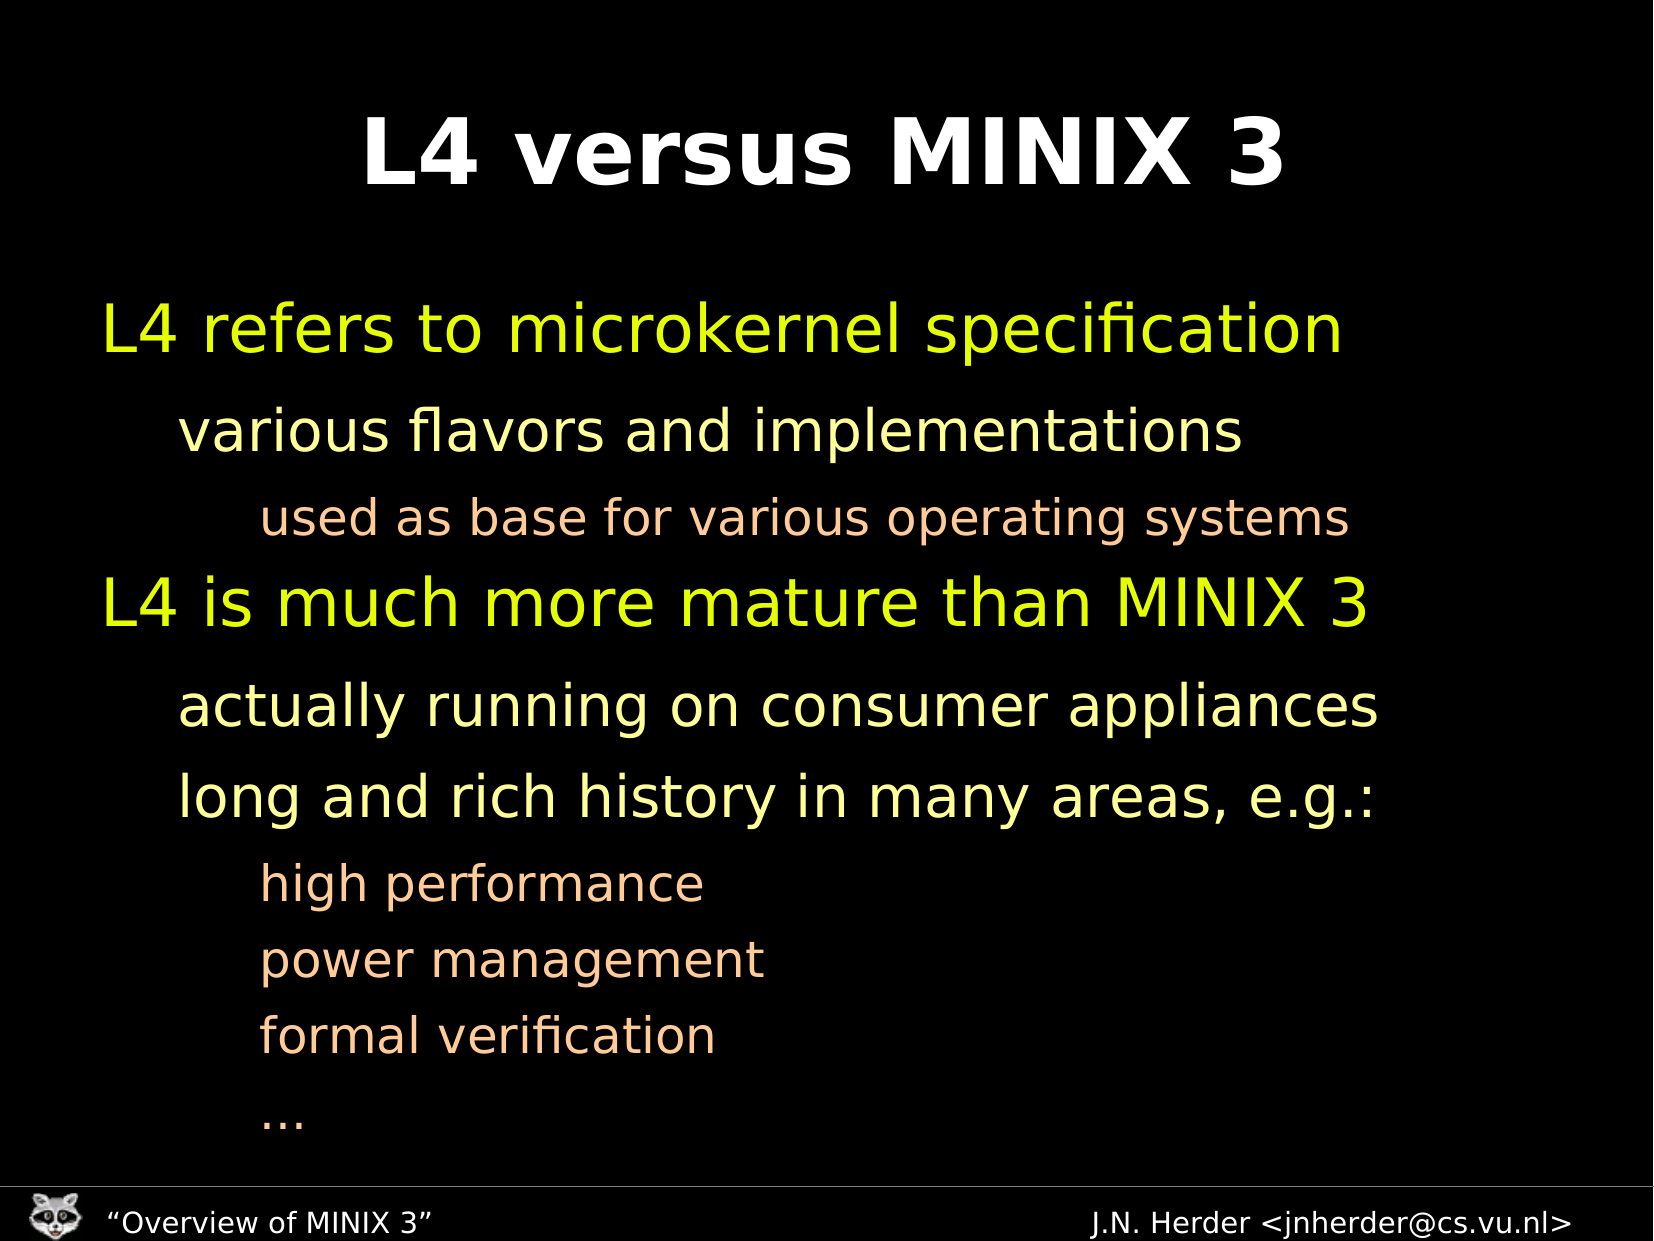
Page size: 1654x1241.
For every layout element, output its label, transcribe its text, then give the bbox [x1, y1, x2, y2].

list L4 refers to microkernel specification various flavors and implementations used as base for various operating systems L4 is much more mature than MINIX 3 actually running on consumer appliances long and rich history in many areas, e.g.: high performance power management formal verification ... [82, 290, 1571, 1142]
picture [29, 1193, 83, 1241]
title L4 versus MINIX 3 [75, 50, 1576, 256]
